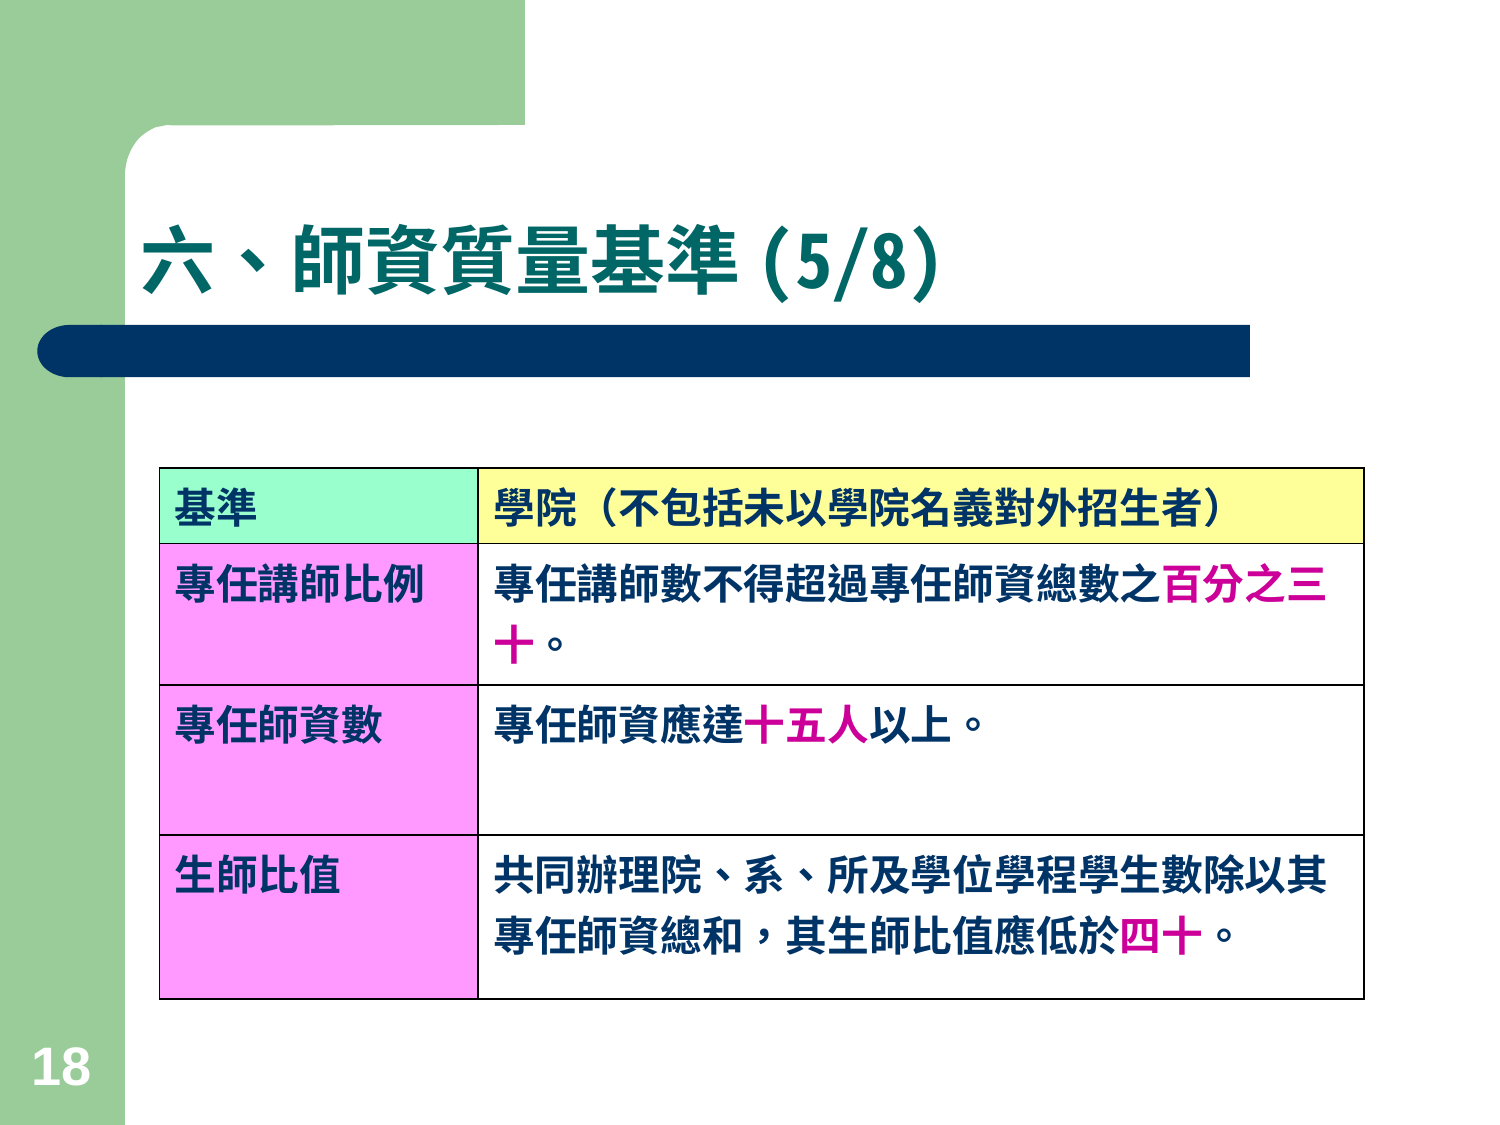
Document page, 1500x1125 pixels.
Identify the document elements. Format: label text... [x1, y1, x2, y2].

table_cell 專任師資應達十五人以上。 [479, 686, 1363, 834]
table_cell 共同辦理院、系、所及學位學程學生數除以其專任師資總和，其生師比值應低於四十。 [479, 836, 1363, 998]
table_cell 專任講師比例 [160, 544, 477, 684]
table_cell 專任師資數 [160, 686, 477, 834]
slide_number <編號> [13, 1023, 111, 1105]
table_header 基準 [160, 469, 477, 543]
table_cell 生師比值 [160, 836, 477, 998]
title 六、師資質量基準(5/8) [125, 125, 1425, 313]
table_cell 專任講師數不得超過專任師資總數之百分之三十。 [479, 544, 1363, 684]
table_header 學院（不包括未以學院名義對外招生者） [479, 469, 1363, 543]
